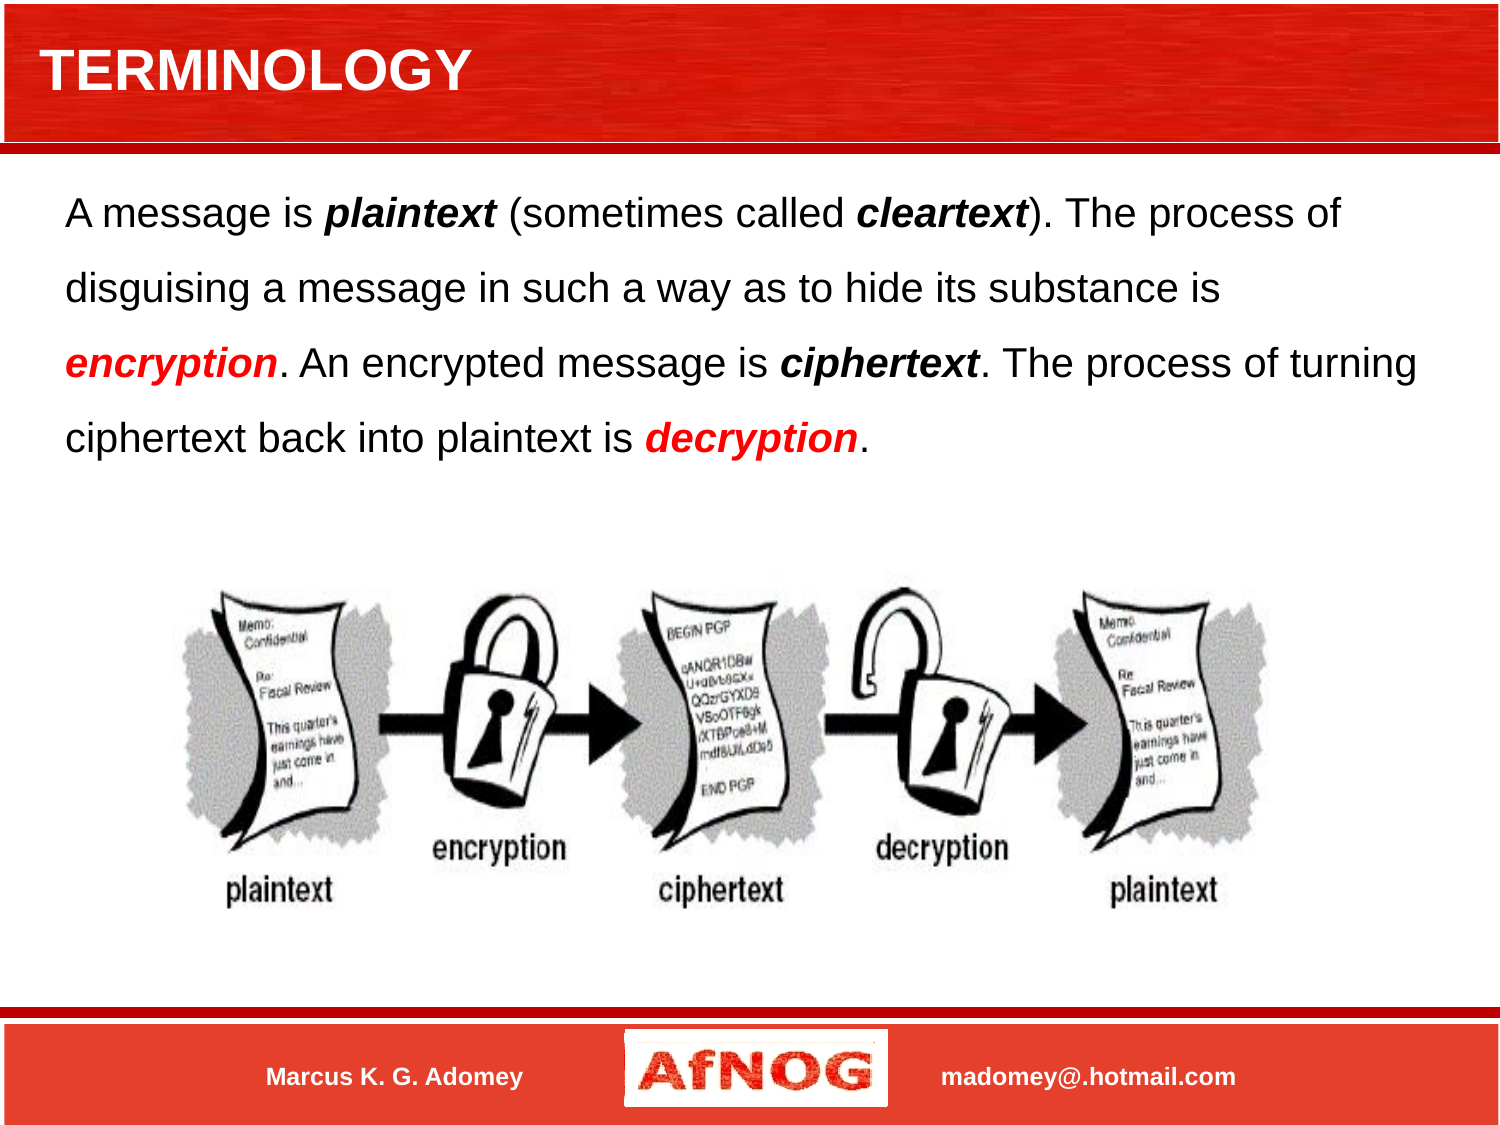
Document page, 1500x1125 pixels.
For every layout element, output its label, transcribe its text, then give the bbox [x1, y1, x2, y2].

picture [159, 537, 1294, 940]
text_box A message is plaintext (sometimes called cleartext). The process of disguising a message in such a way as to hide its substance is encryption. An encrypted message is ciphertext. The process of turning ciphertext back into plaintext is decryption. [50, 153, 1463, 463]
text_box TERMINOLOGY [24, 24, 1475, 111]
